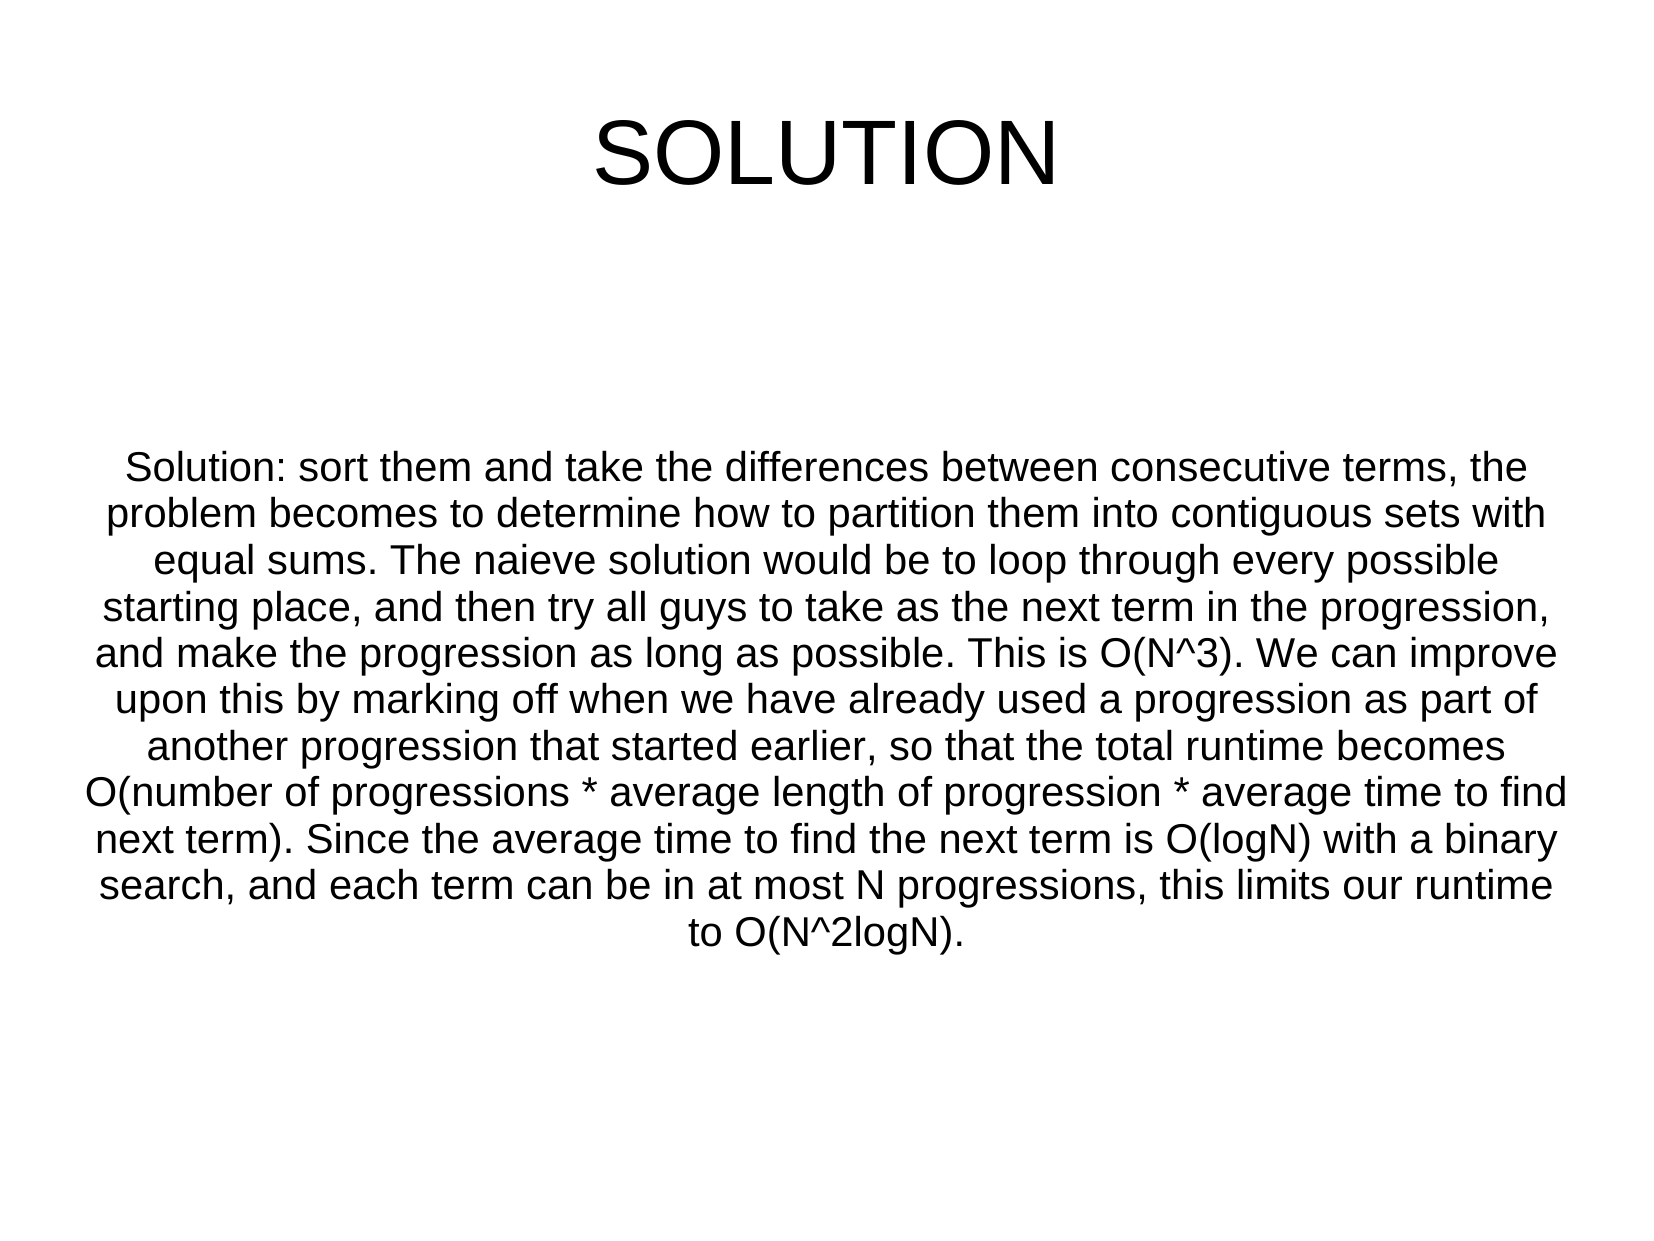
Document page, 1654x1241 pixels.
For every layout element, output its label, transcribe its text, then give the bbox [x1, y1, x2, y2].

title SOLUTION [82, 56, 1571, 250]
subtitle Solution: sort them and take the differences between consecutive terms, the problem becomes to determine how to partition them into contiguous sets with equal sums. The naieve solution would be to loop through every possible starting place, and then try all guys to take as the next term in the progression, and make the progression as long as possible. This is O(N^3). We can improve upon this by marking off when we have already used a progression as part of another progression that started earlier, so that the total runtime becomes O(number of progressions * average length of progression * average time to find next term). Since the average time to find the next term is O(logN) with a binary search, and each term can be in at most N progressions, this limits our runtime to O(N^2logN). [82, 297, 1571, 1102]
